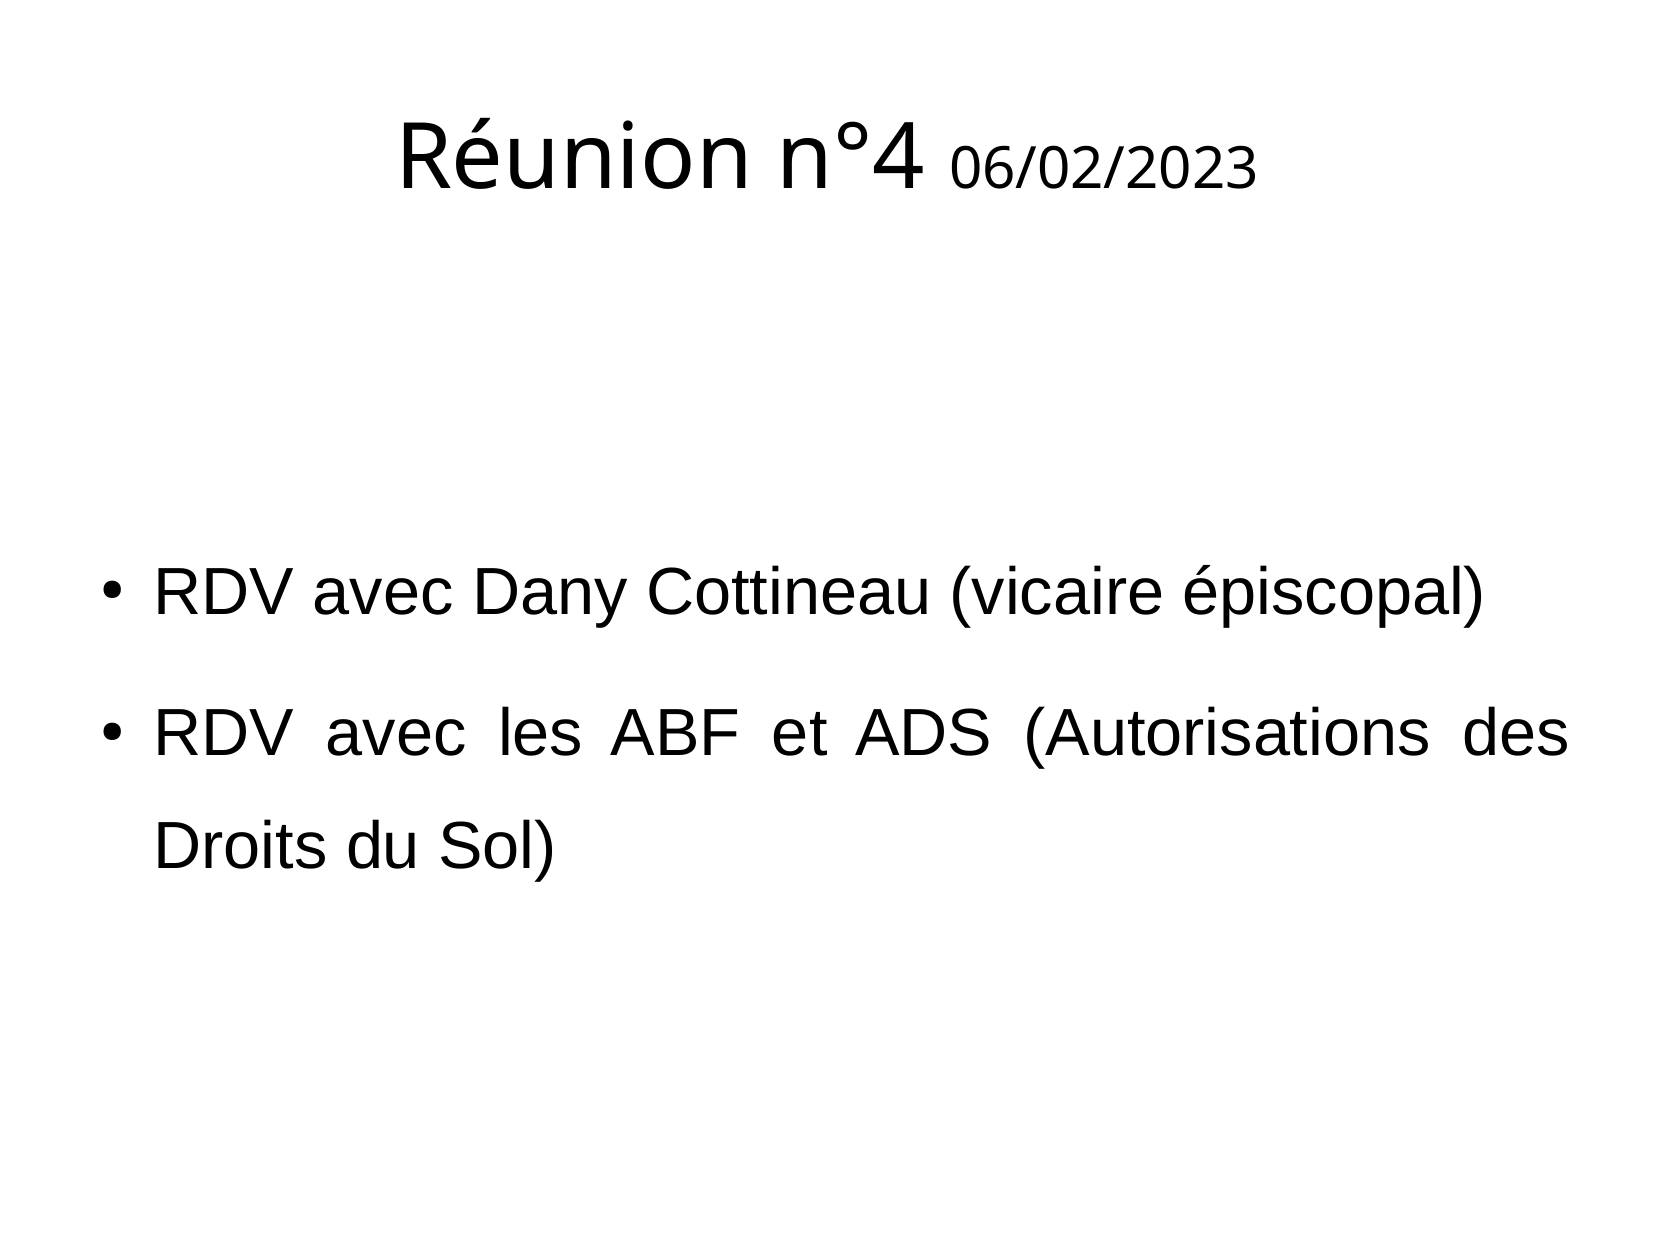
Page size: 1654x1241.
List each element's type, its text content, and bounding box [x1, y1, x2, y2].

title Réunion n°4 06/02/2023 [82, 49, 1571, 257]
list RDV avec Dany Cottineau (vicaire épiscopal) RDV avec les ABF et ADS (Autorisations des Droits du Sol) [82, 290, 1571, 1109]
